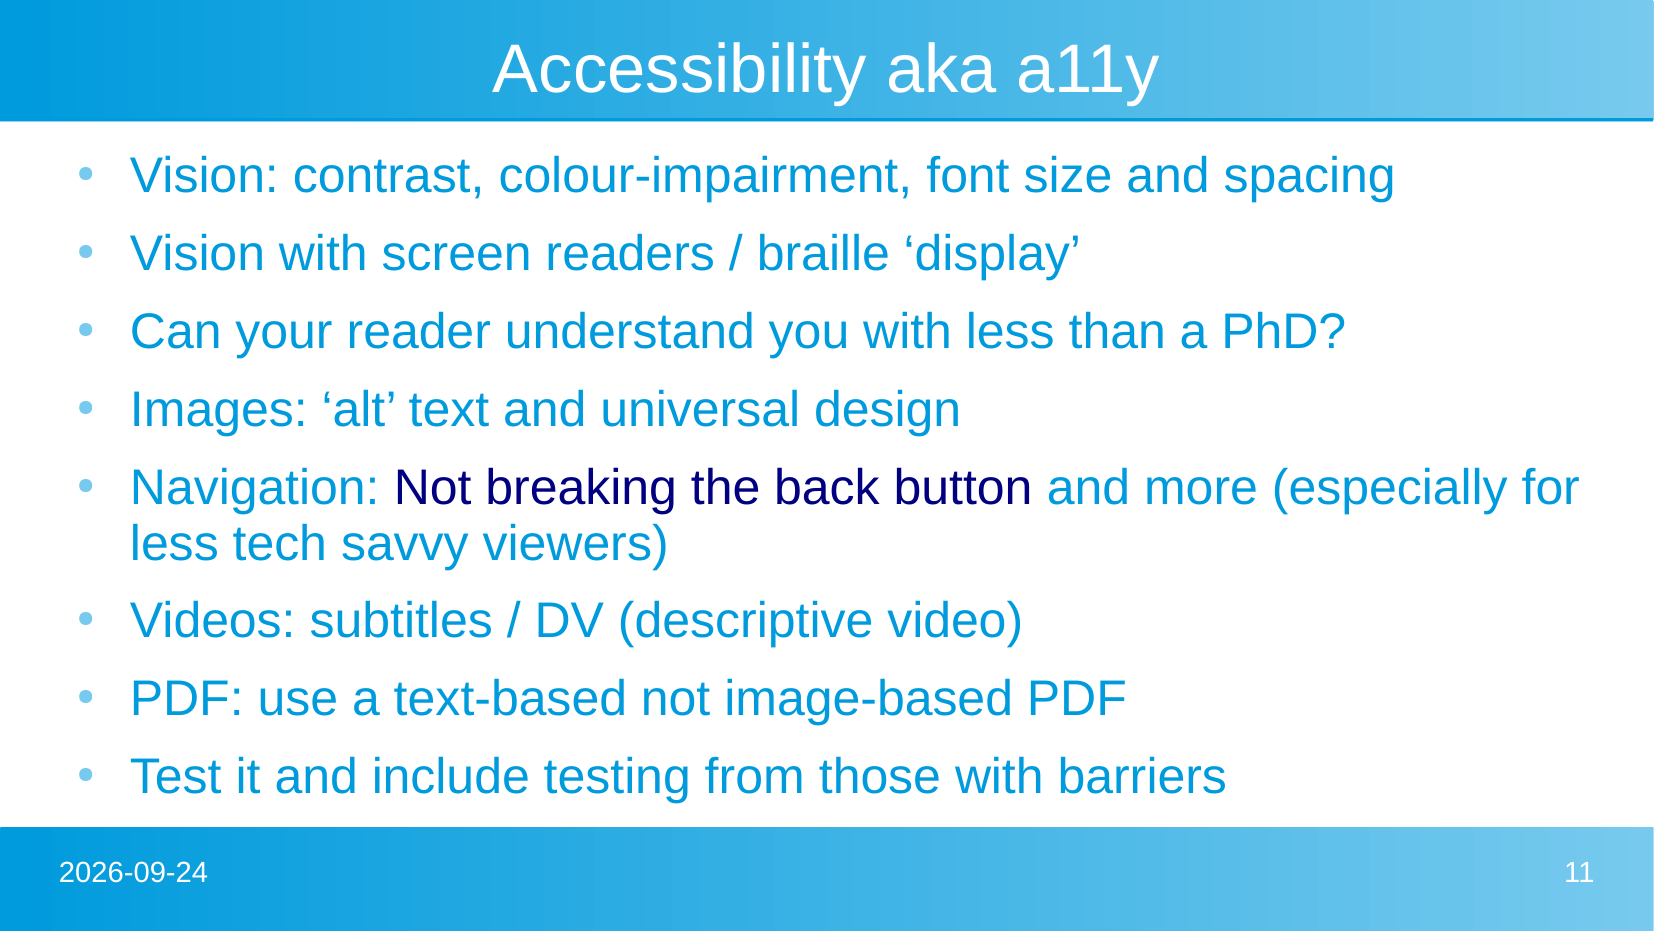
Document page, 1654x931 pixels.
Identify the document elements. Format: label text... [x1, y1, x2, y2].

title Accessibility aka a11y [59, 29, 1595, 108]
list Vision: contrast, colour-impairment, font size and spacing Vision with screen readers / braille ‘display’ Can your reader understand you with less than a PhD? Images: ‘alt’ text and universal design Navigation: Not breaking the back button and more (especially for less tech savvy viewers) Videos: subtitles / DV (descriptive video) PDF: use a text-based not image-based PDF Test it and include testing from those with barriers [59, 147, 1595, 739]
